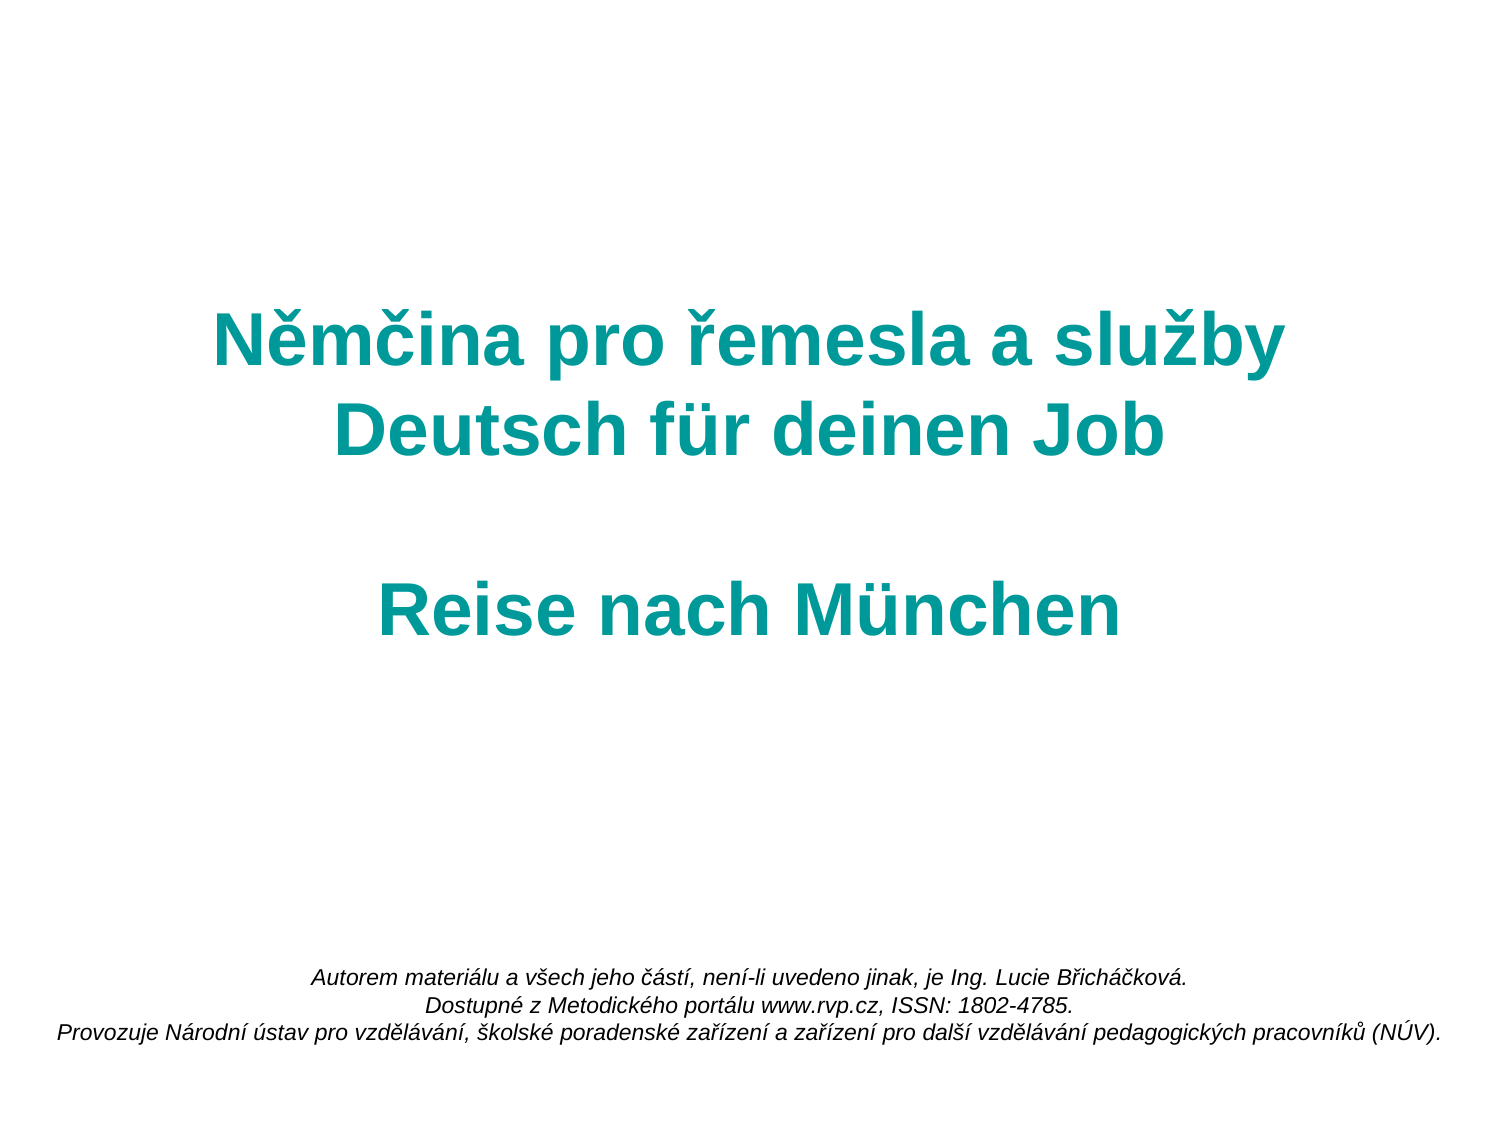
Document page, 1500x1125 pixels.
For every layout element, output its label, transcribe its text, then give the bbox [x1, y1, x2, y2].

text_box Autorem materiálu a všech jeho částí, není-li uvedeno jinak, je Ing. Lucie Břicháčková. Dostupné z Metodického portálu www.rvp.cz, ISSN: 1802-4785. Provozuje Národní ústav pro vzdělávání, školské poradenské zařízení a zařízení pro další vzdělávání pedagogických pracovníků (NÚV). [29, 822, 1471, 1125]
title Němčina pro řemesla a služby Deutsch für deinen Job Reise nach München [112, 282, 1388, 658]
